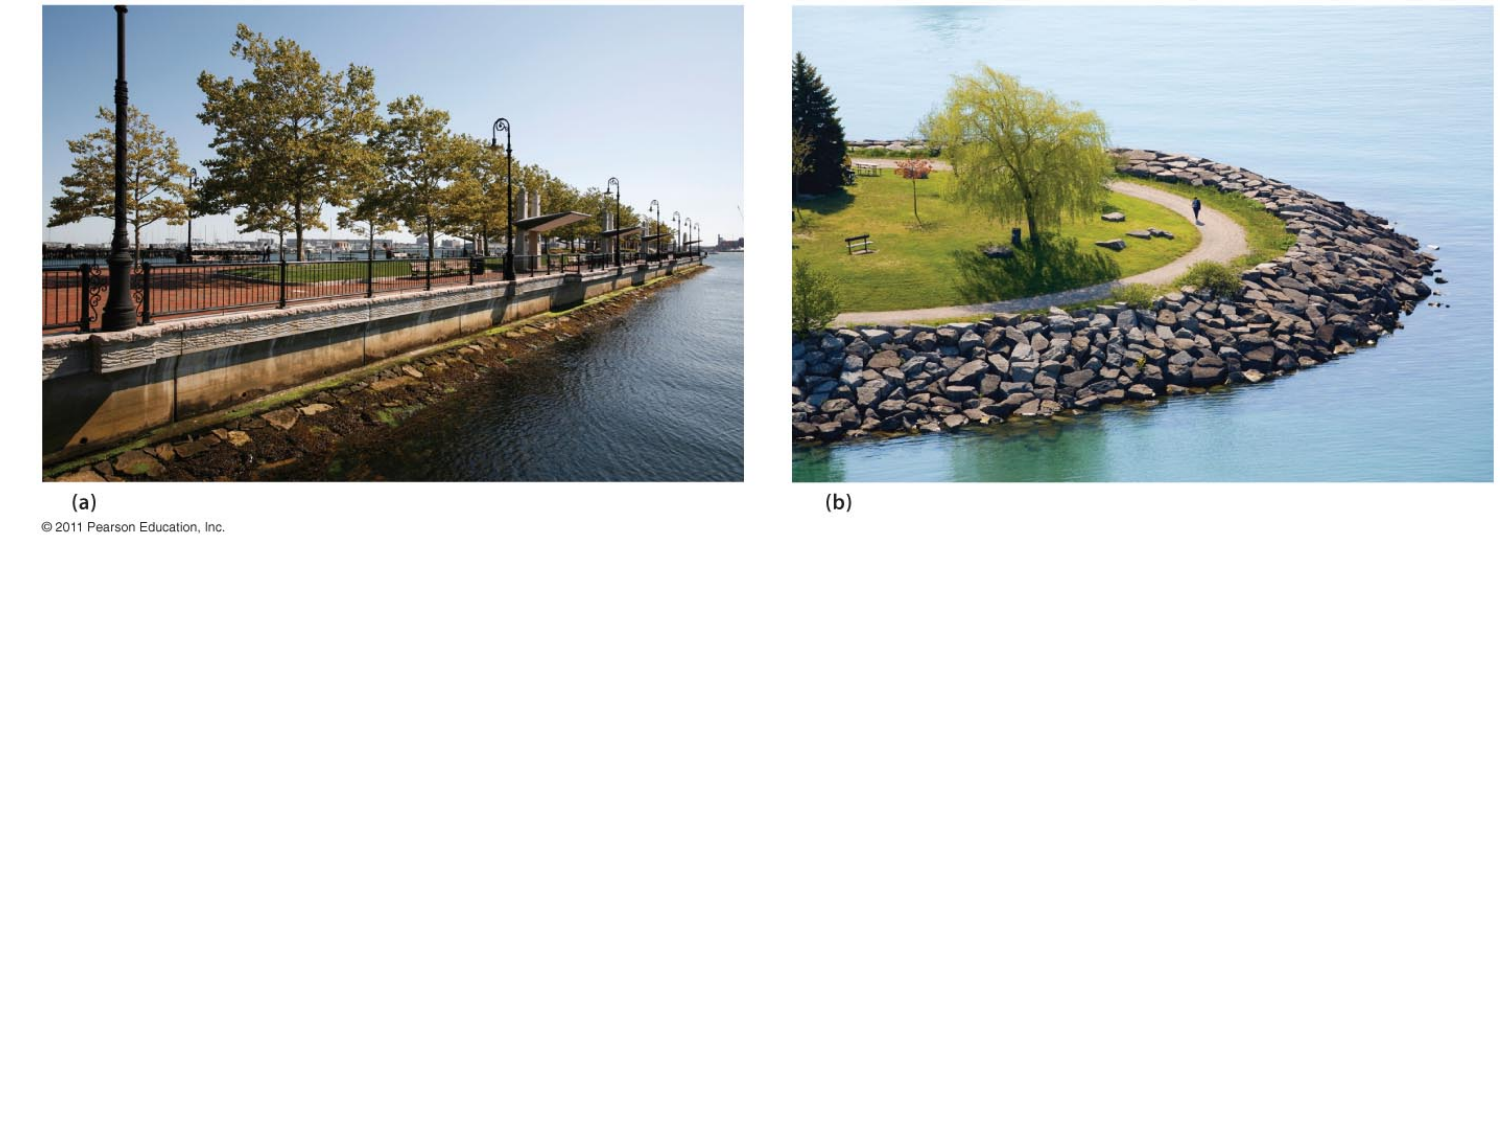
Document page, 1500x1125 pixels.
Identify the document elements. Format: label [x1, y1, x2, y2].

picture [36, 0, 1500, 544]
